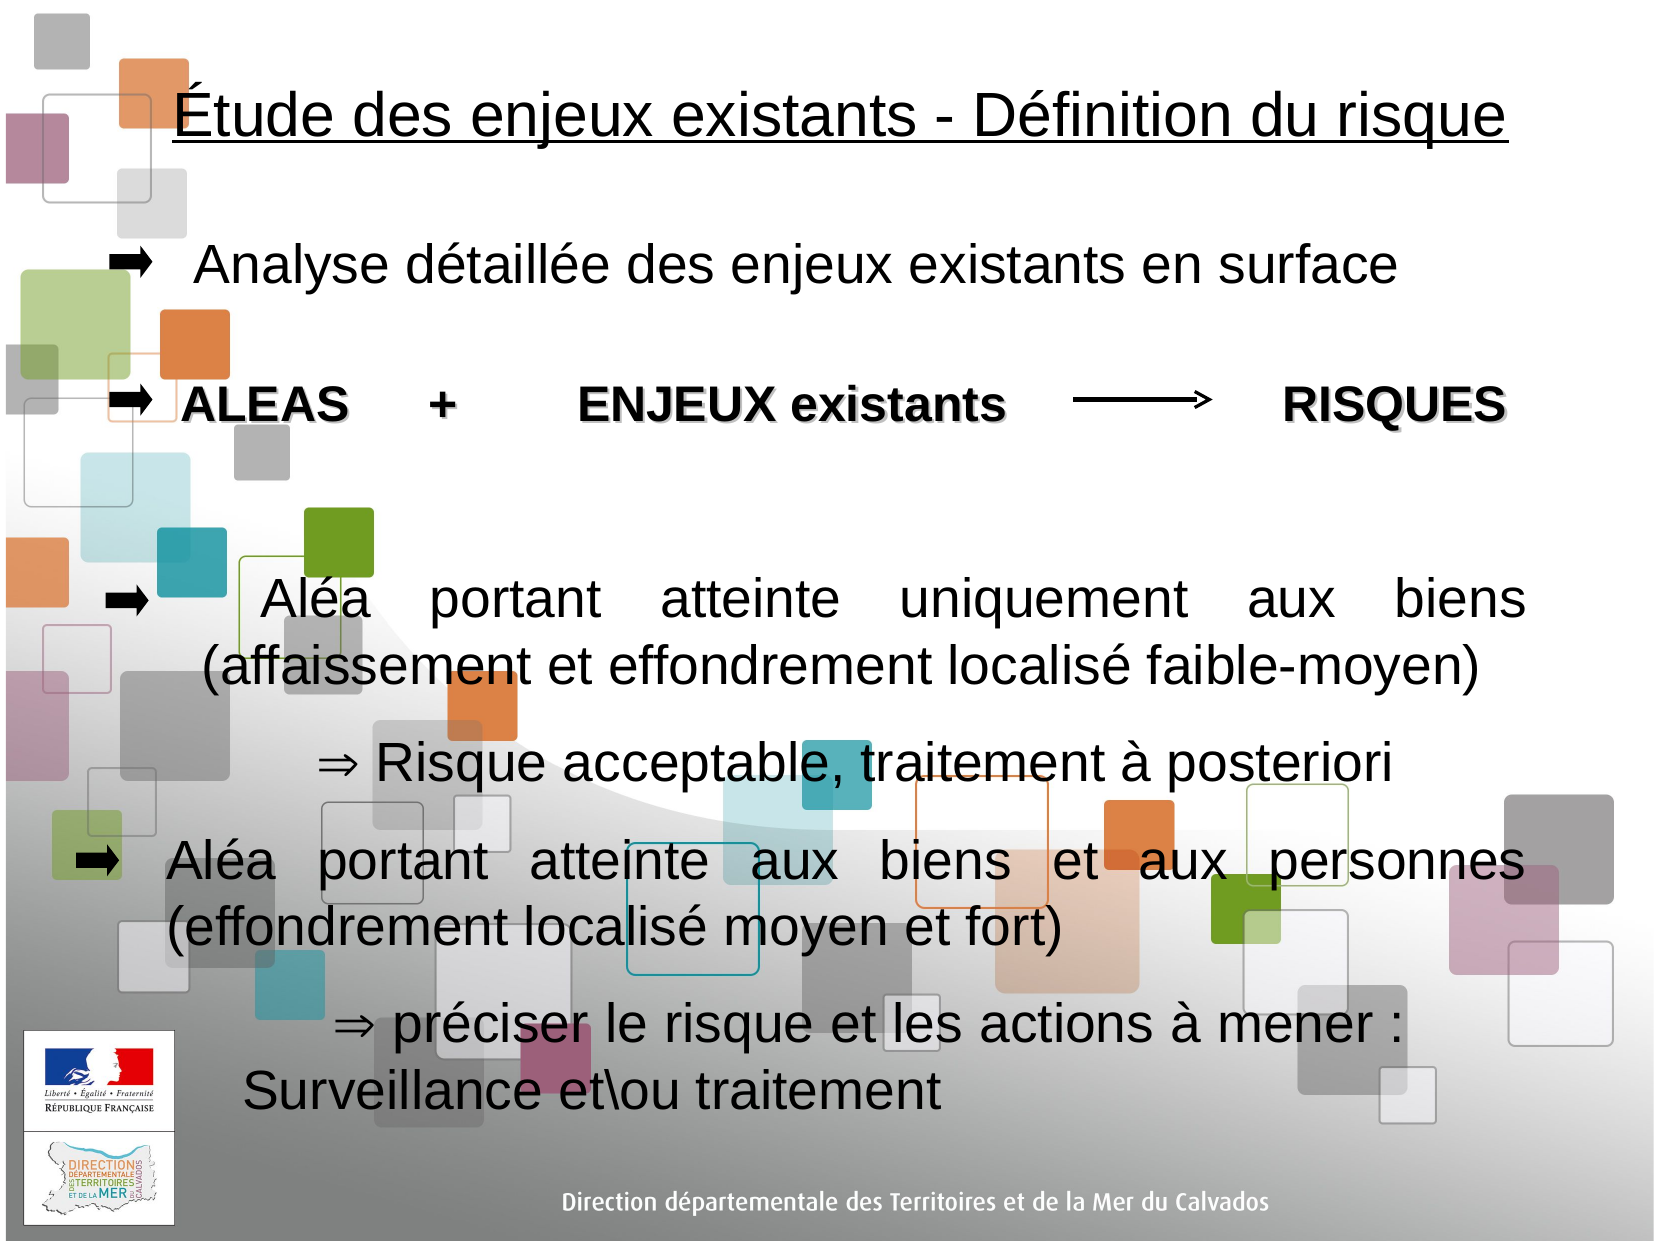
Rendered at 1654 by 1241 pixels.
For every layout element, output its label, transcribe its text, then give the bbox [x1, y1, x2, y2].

picture [5, 157, 1654, 1241]
text_box Aléa portant atteinte uniquement aux biens (affaissement et effondrement localisé faible-moyen)  Risque acceptable, traitement à posteriori Aléa portant atteinte aux biens et aux personnes (effondrement localisé moyen et fort)  préciser le risque et les actions à mener : Surveillance et\ou traitement [151, 555, 1544, 1226]
text_box [110, 385, 152, 414]
text_box [76, 846, 119, 875]
picture [5, 3, 1654, 66]
text_box Analyse détaillée des enjeux existants en surface [179, 220, 1489, 303]
text_box + [413, 344, 482, 441]
text_box ENJEUX existants [482, 344, 1103, 441]
text_box ALEAS [165, 344, 400, 441]
text_box Étude des enjeux existants - Définition du risque [0, 66, 1654, 157]
text_box RISQUES [1267, 344, 1558, 441]
text_box [110, 247, 152, 276]
text_box [106, 586, 148, 615]
